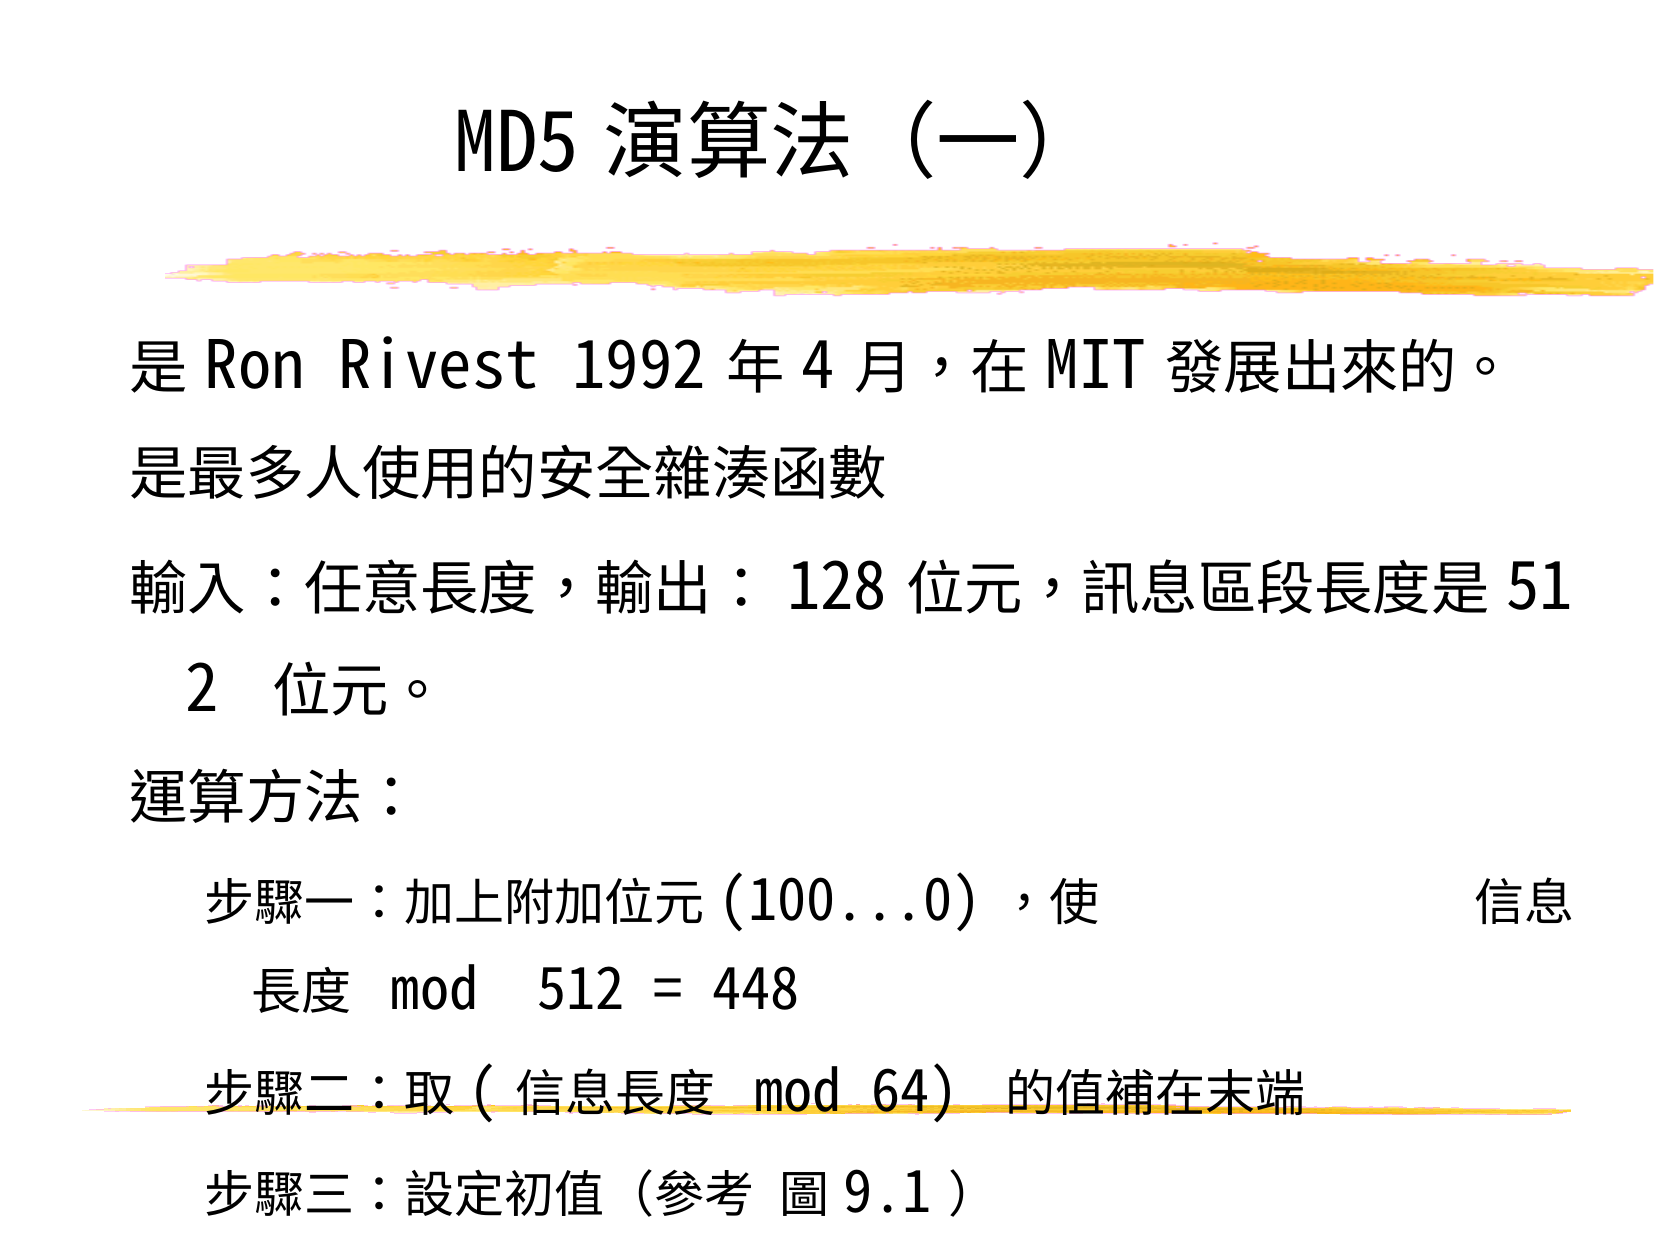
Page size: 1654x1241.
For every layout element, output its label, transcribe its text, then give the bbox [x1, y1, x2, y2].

picture [82, 1102, 129, 1117]
picture [165, 237, 1654, 308]
title MD5演算法（一） [76, 28, 1482, 235]
list 是Ron Rivest 1992年4月，在MIT發展出來的。 是最多人使用的安全雜湊函數 輸入：任意長度，輸出：128位元，訊息區段長度是512 位元。 運算方法： 步驟一：加上附加位元(100...0)，使 信息長度 mod 512 = 448 步驟二：取(信息長度 mod 64) 的值補在末端 步驟三：設定初值（參考 圖9.1） 步驟四：處理資料區段 步驟五：輸出 [129, 305, 1606, 1241]
